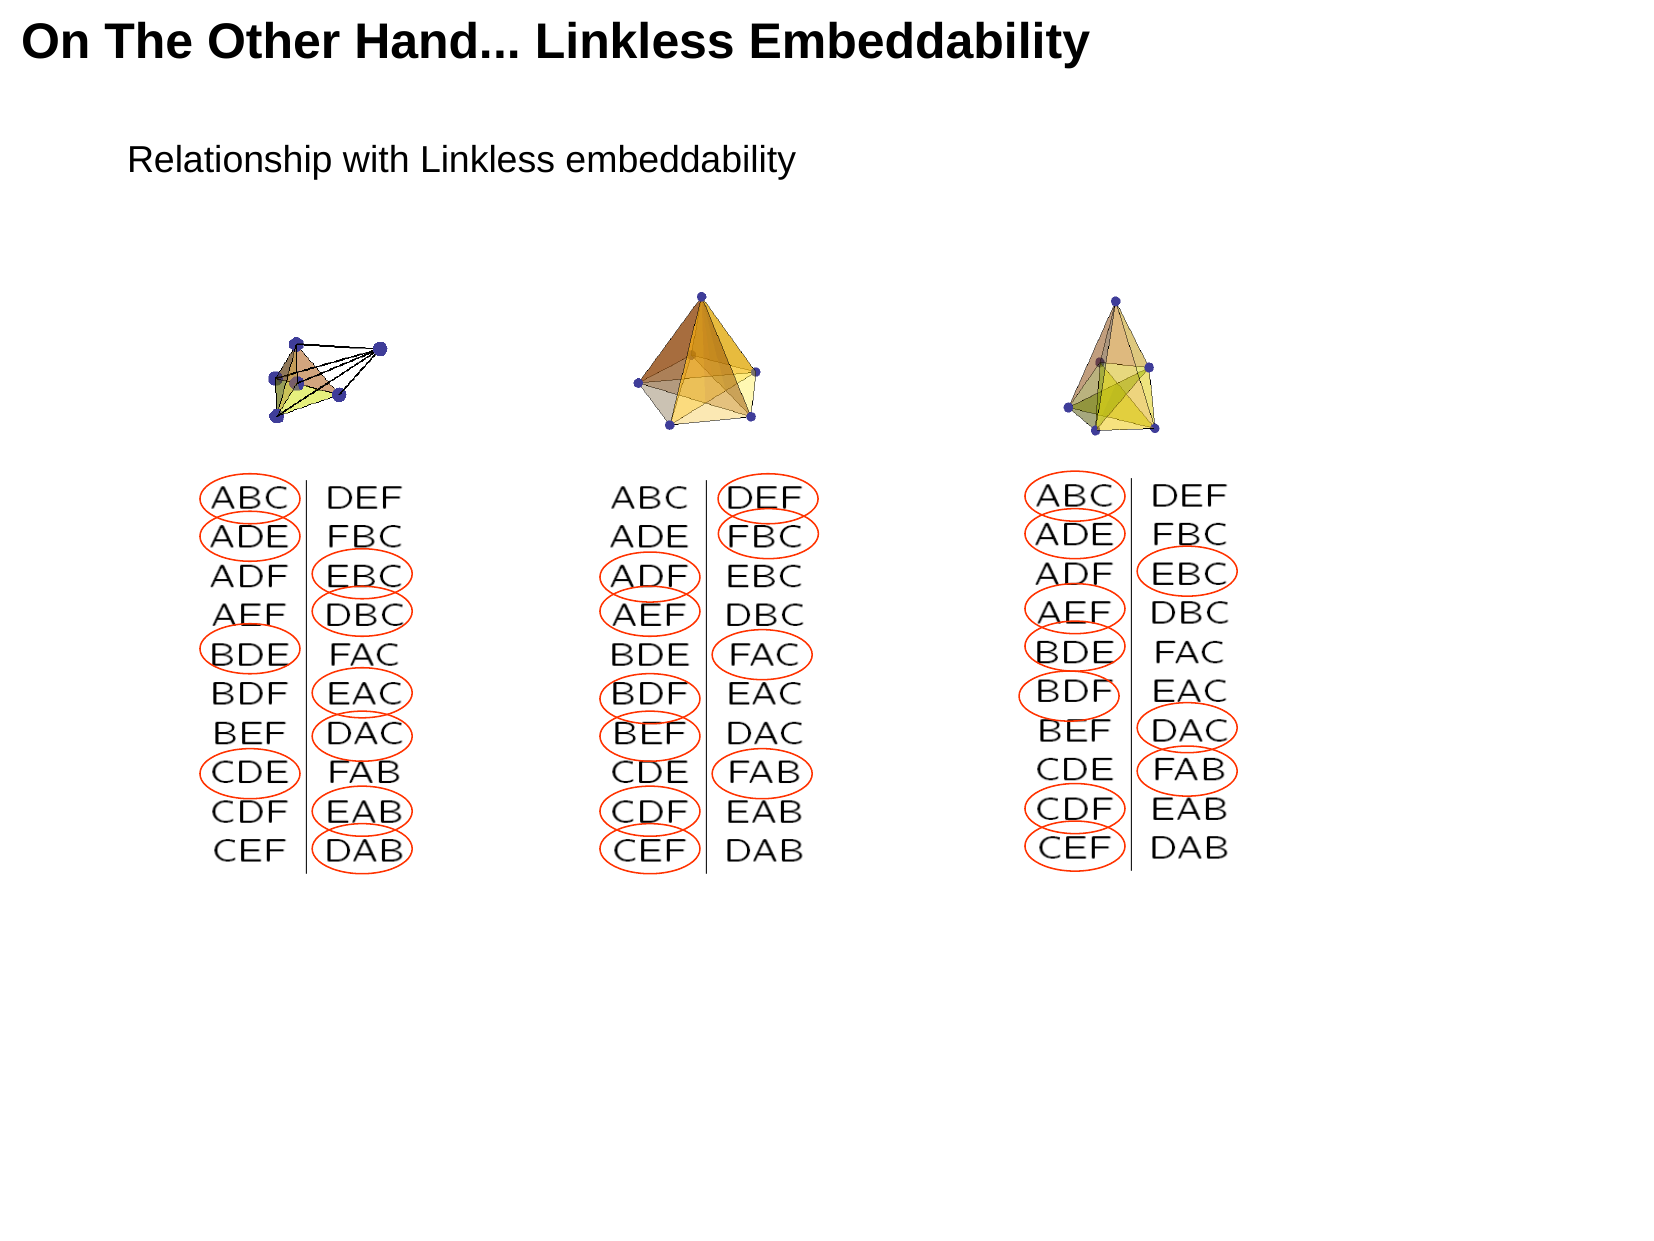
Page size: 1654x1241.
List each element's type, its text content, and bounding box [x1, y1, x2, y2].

picture [600, 584, 610, 604]
picture [201, 475, 299, 516]
picture [1026, 829, 1124, 870]
picture [783, 473, 819, 494]
picture [618, 588, 682, 601]
picture [201, 750, 299, 797]
picture [1014, 268, 1203, 456]
picture [1026, 517, 1124, 557]
picture [1026, 629, 1124, 670]
picture [1025, 471, 1244, 882]
picture [621, 712, 679, 722]
picture [161, 228, 462, 884]
picture [600, 819, 613, 841]
picture [201, 625, 299, 672]
text_box Relationship with Linkless embeddability [112, 130, 810, 188]
picture [1025, 616, 1038, 639]
picture [1025, 471, 1057, 489]
picture [720, 518, 817, 557]
picture [622, 825, 678, 835]
text_box On The Other Hand... Linkless Embeddability [6, 6, 1654, 79]
picture [600, 262, 788, 451]
picture [1025, 672, 1118, 720]
picture [601, 787, 699, 828]
picture [1025, 816, 1038, 839]
picture [719, 475, 817, 515]
picture [600, 706, 613, 729]
picture [1047, 510, 1103, 520]
picture [1026, 585, 1124, 626]
picture [601, 553, 699, 592]
picture [601, 596, 699, 635]
picture [808, 504, 819, 528]
picture [201, 519, 299, 560]
picture [1026, 785, 1124, 826]
picture [736, 510, 800, 522]
picture [601, 719, 699, 760]
picture [1046, 822, 1104, 832]
picture [601, 675, 699, 716]
picture [600, 473, 819, 884]
picture [1026, 472, 1124, 513]
picture [221, 513, 279, 522]
picture [601, 832, 699, 872]
picture [1025, 504, 1038, 526]
picture [1046, 622, 1104, 632]
picture [1025, 654, 1055, 682]
